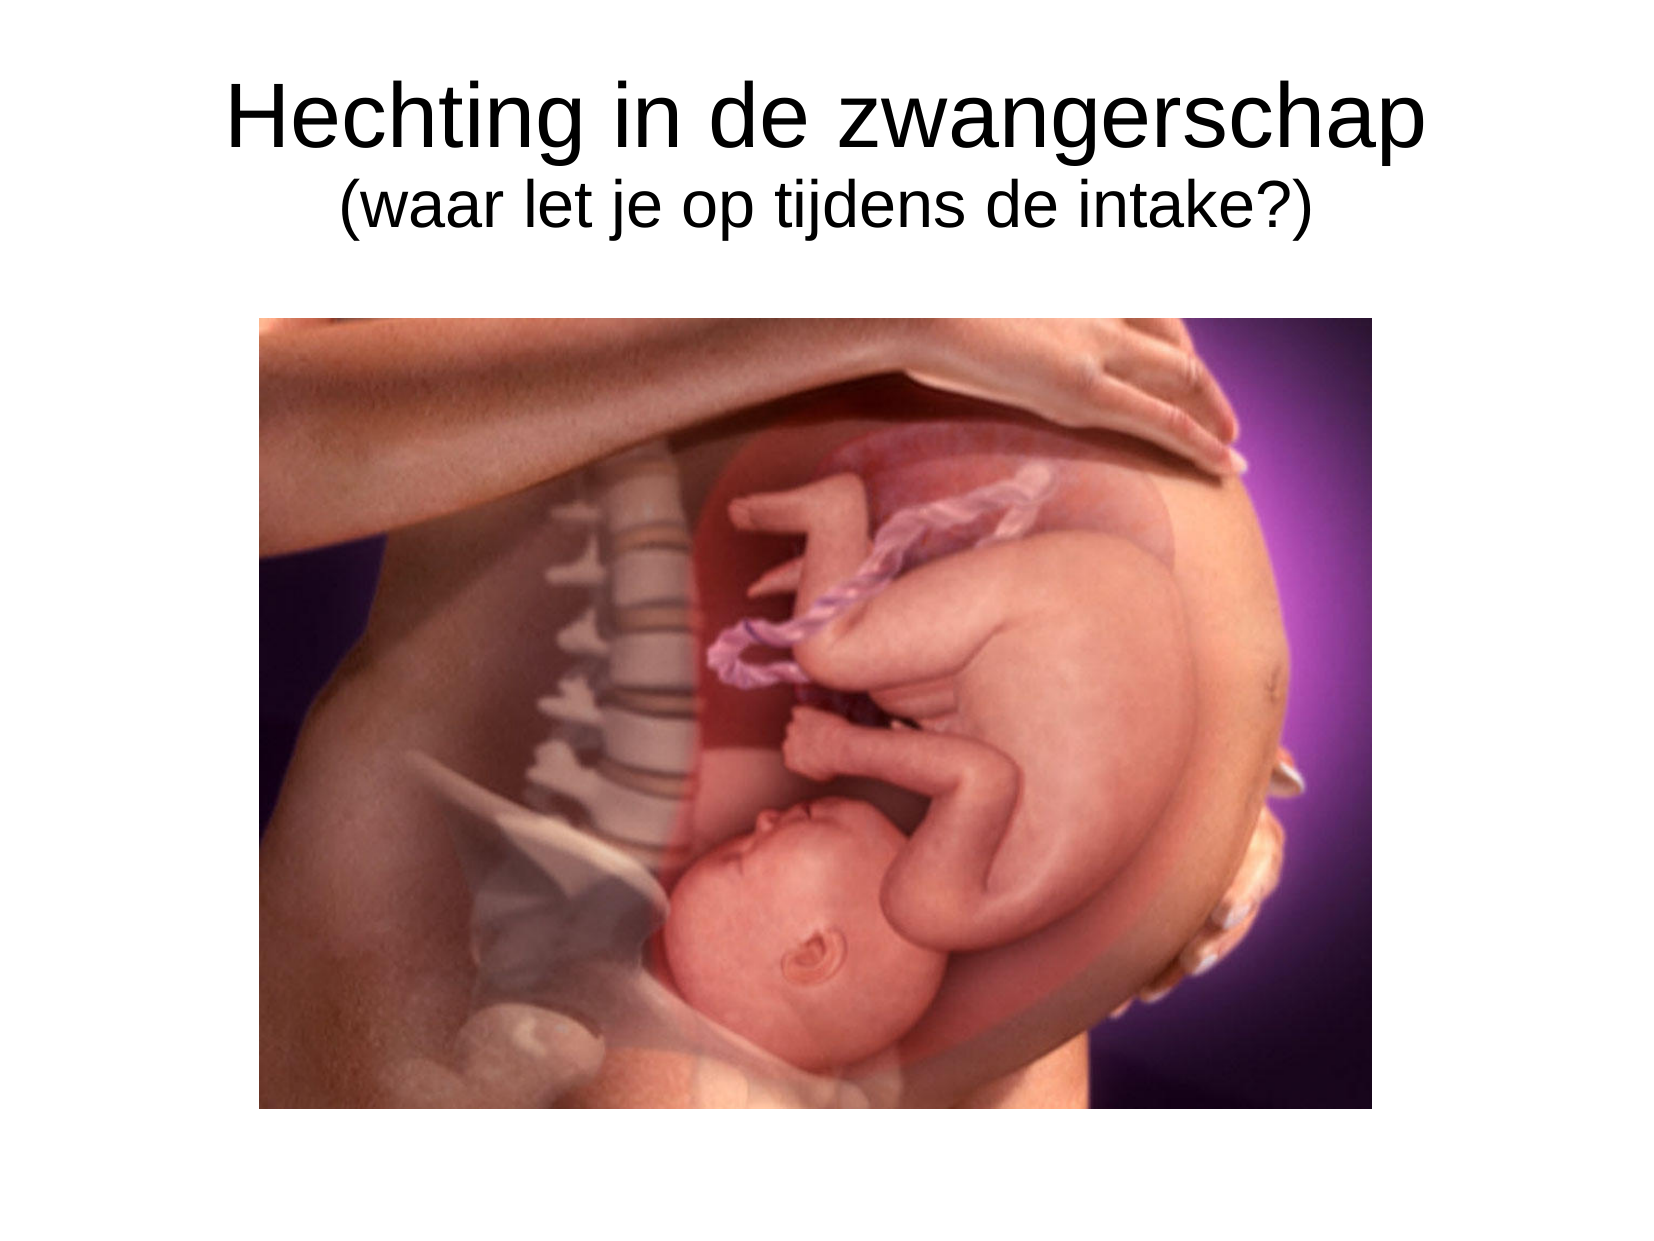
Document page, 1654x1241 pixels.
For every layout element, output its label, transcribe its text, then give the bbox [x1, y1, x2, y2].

title Hechting in de zwangerschap (waar let je op tijdens de intake?) [82, 49, 1571, 257]
picture [259, 318, 1372, 1109]
